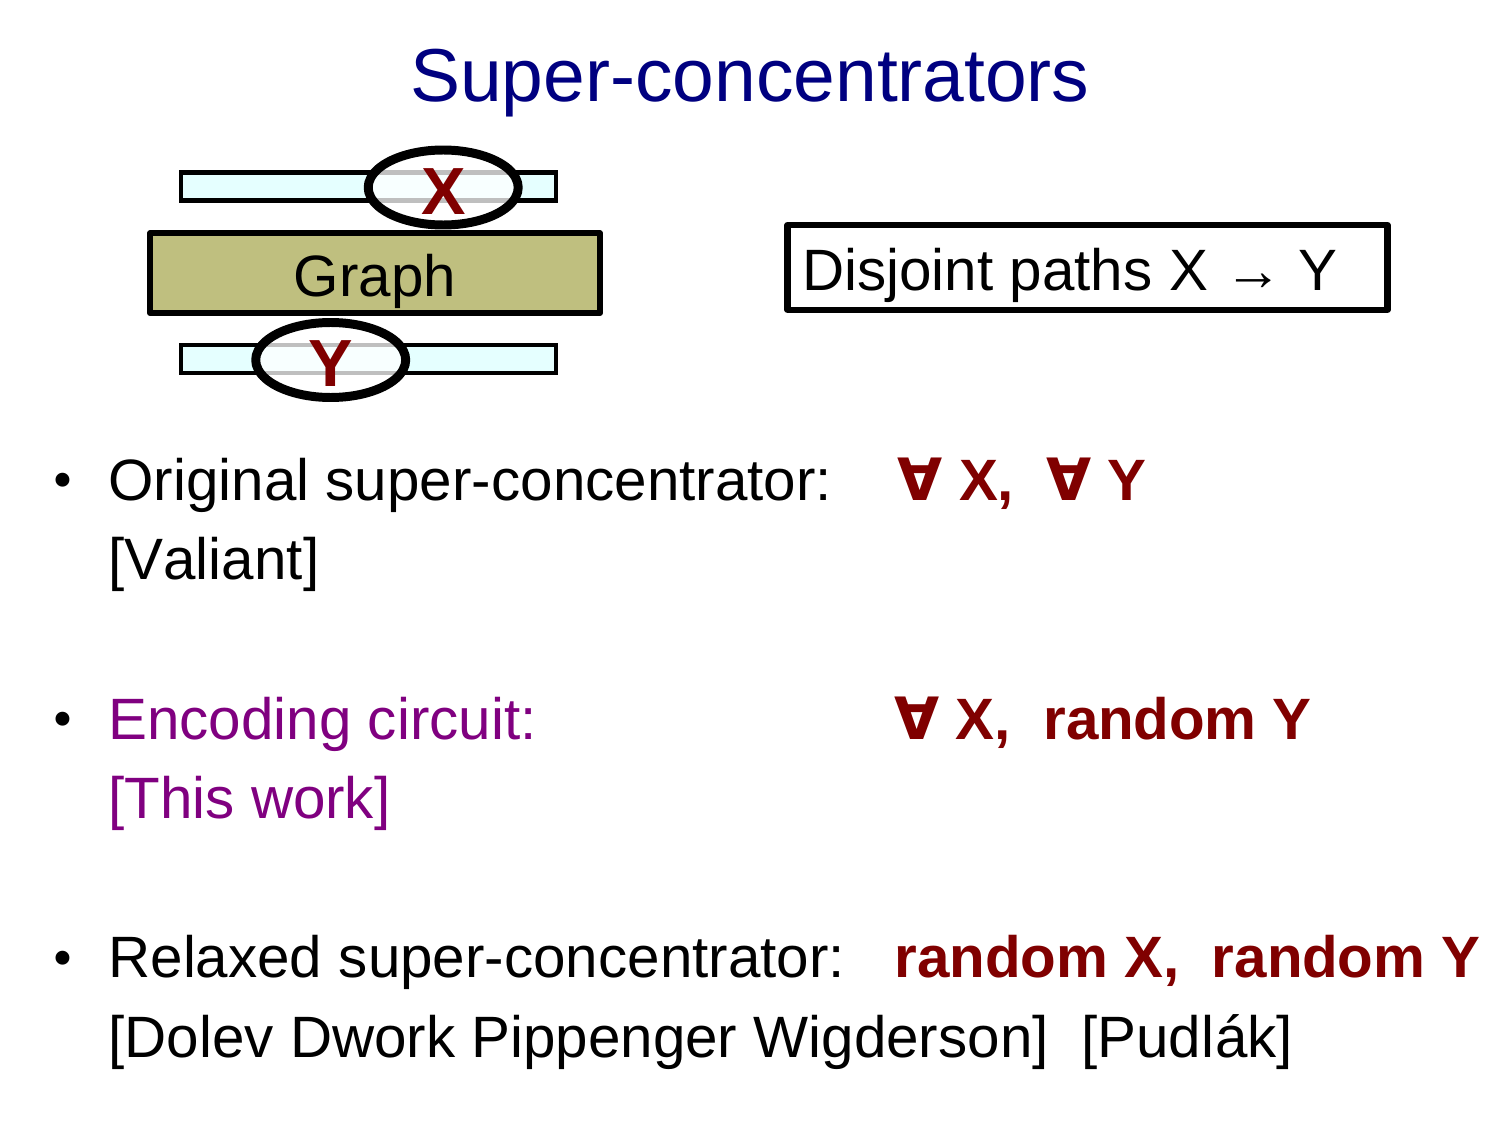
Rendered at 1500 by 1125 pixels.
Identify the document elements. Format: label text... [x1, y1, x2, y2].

text_box Disjoint paths X → Y [787, 224, 1388, 310]
text_box [180, 344, 262, 373]
list Original super-concentrator: ∀ X, ∀ Y [Valiant] Encoding circuit: ∀ X, random Y [This work] Relaxed super-concentrator: random X, random Y [Dolev Dwork Pippenger Wigderson] [Pudlák] [37, 375, 1500, 1125]
text_box Y [255, 322, 406, 398]
text_box [513, 172, 556, 201]
text_box Graph [150, 233, 601, 314]
text_box [180, 172, 374, 201]
title Super-concentrators [37, 0, 1463, 150]
text_box [400, 344, 556, 373]
text_box X [368, 149, 519, 225]
